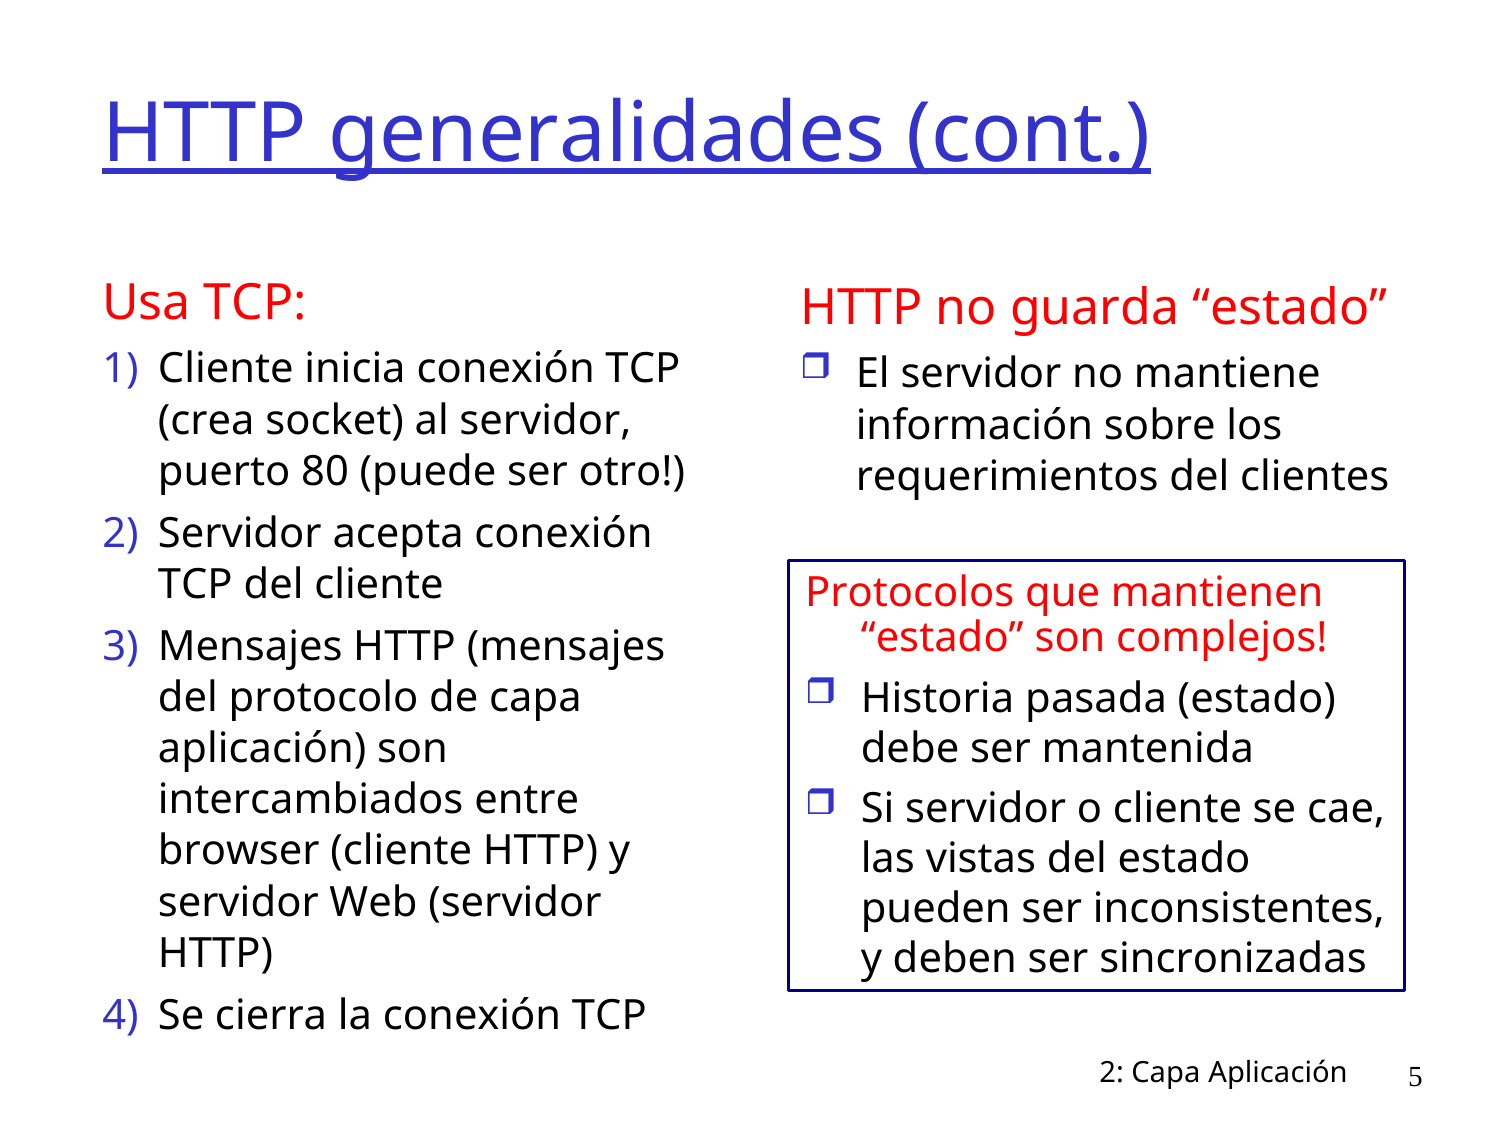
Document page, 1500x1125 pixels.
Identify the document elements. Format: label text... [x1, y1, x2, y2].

text_box Protocolos que mantienen “estado” son complejos! Historia pasada (estado) debe ser mantenida Si servidor o cliente se cae, las vistas del estado pueden ser inconsistentes, y deben ser sincronizadas [788, 560, 1405, 991]
title HTTP generalidades (cont.) [87, 37, 1363, 225]
list HTTP no guarda “estado” El servidor no mantiene información sobre los requerimientos del clientes [785, 267, 1412, 516]
list Usa TCP: Cliente inicia conexión TCP (crea socket) al servidor, puerto 80 (puede ser otro!) Servidor acepta conexión TCP del cliente Mensajes HTTP (mensajes del protocolo de capa aplicación) son intercambiados entre browser (cliente HTTP) y servidor Web (servidor HTTP) Se cierra la conexión TCP [87, 262, 740, 1026]
